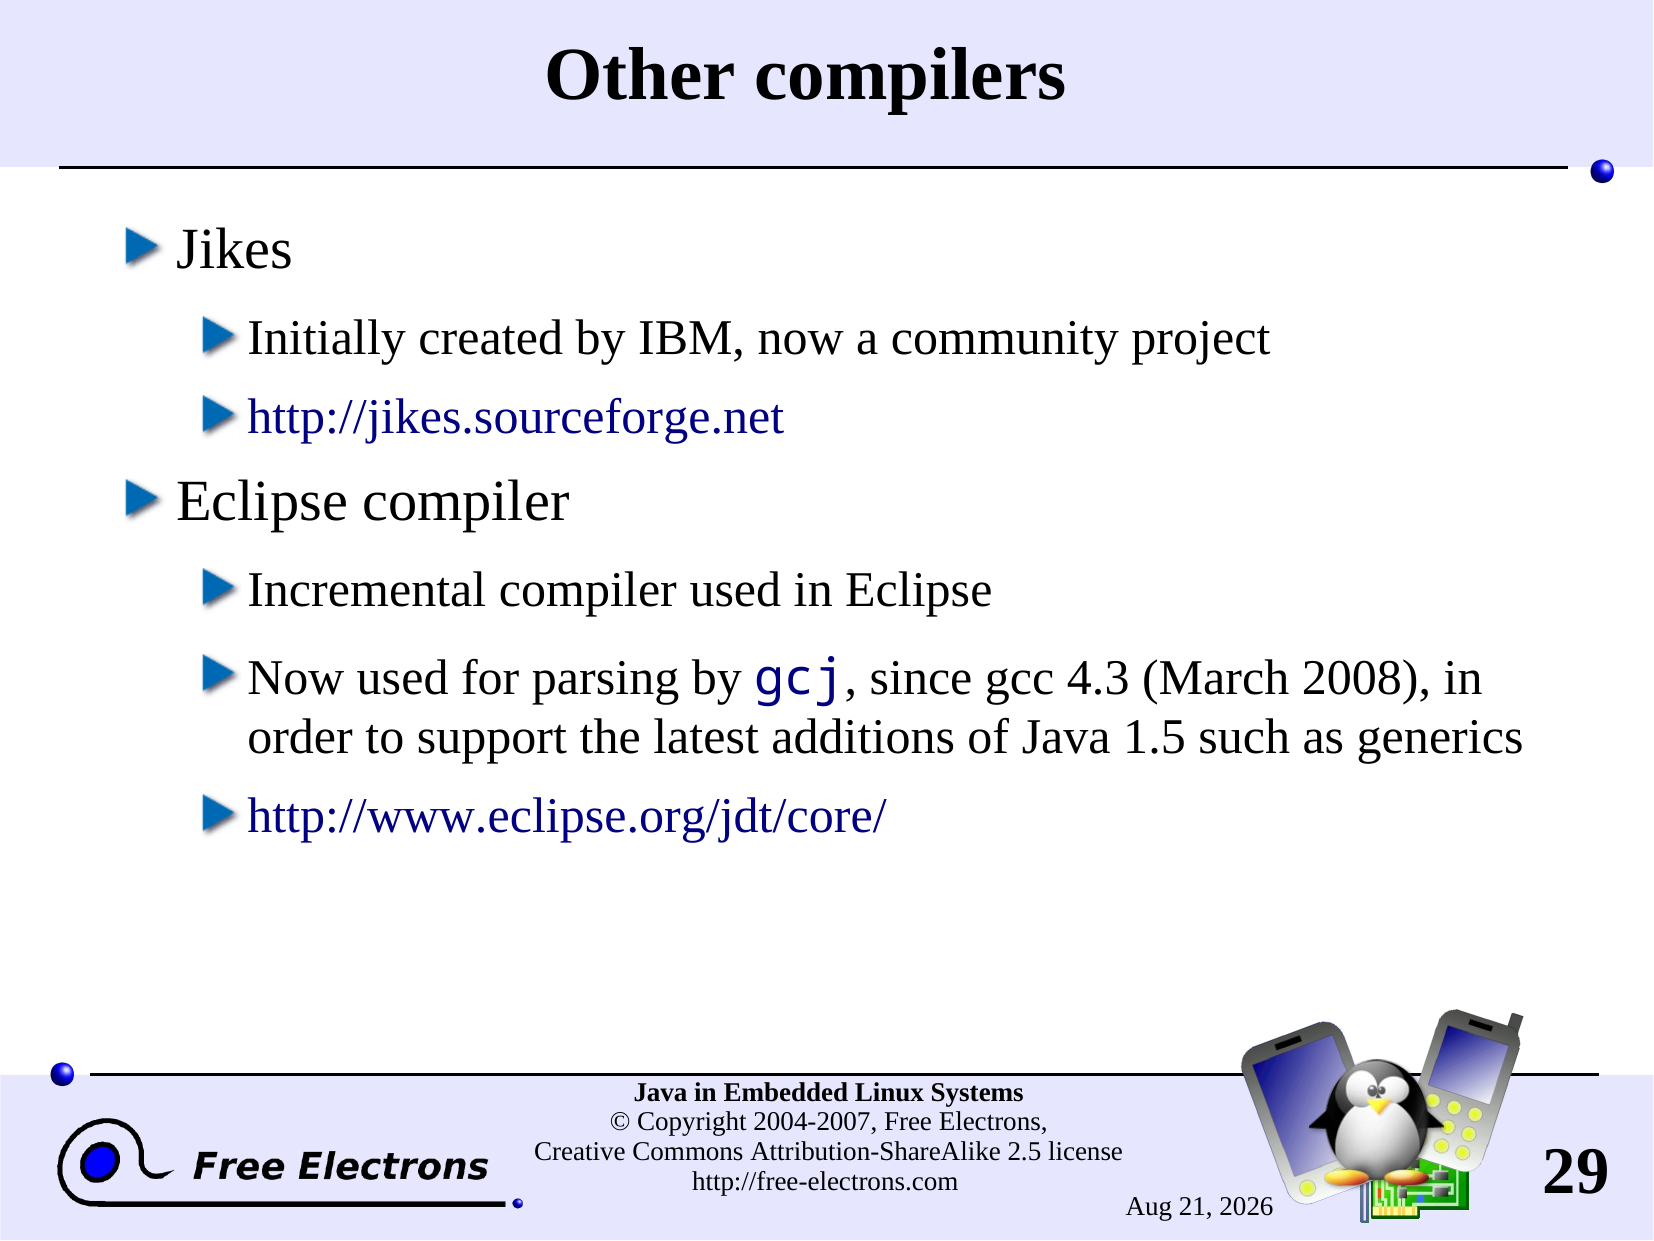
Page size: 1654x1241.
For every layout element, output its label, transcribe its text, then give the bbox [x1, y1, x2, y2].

picture [1231, 1066, 1521, 1241]
picture [50, 1107, 527, 1216]
title Other compilers [60, 25, 1551, 124]
list Jikes Initially created by IBM, now a community project http://jikes.sourceforge.net Eclipse compiler Incremental compiler used in Eclipse Now used for parsing by gcj, since gcc 4.3 (March 2008), in order to support the latest additions of Java 1.5 such as generics http://www.eclipse.org/jdt/core/ [105, 216, 1544, 1066]
